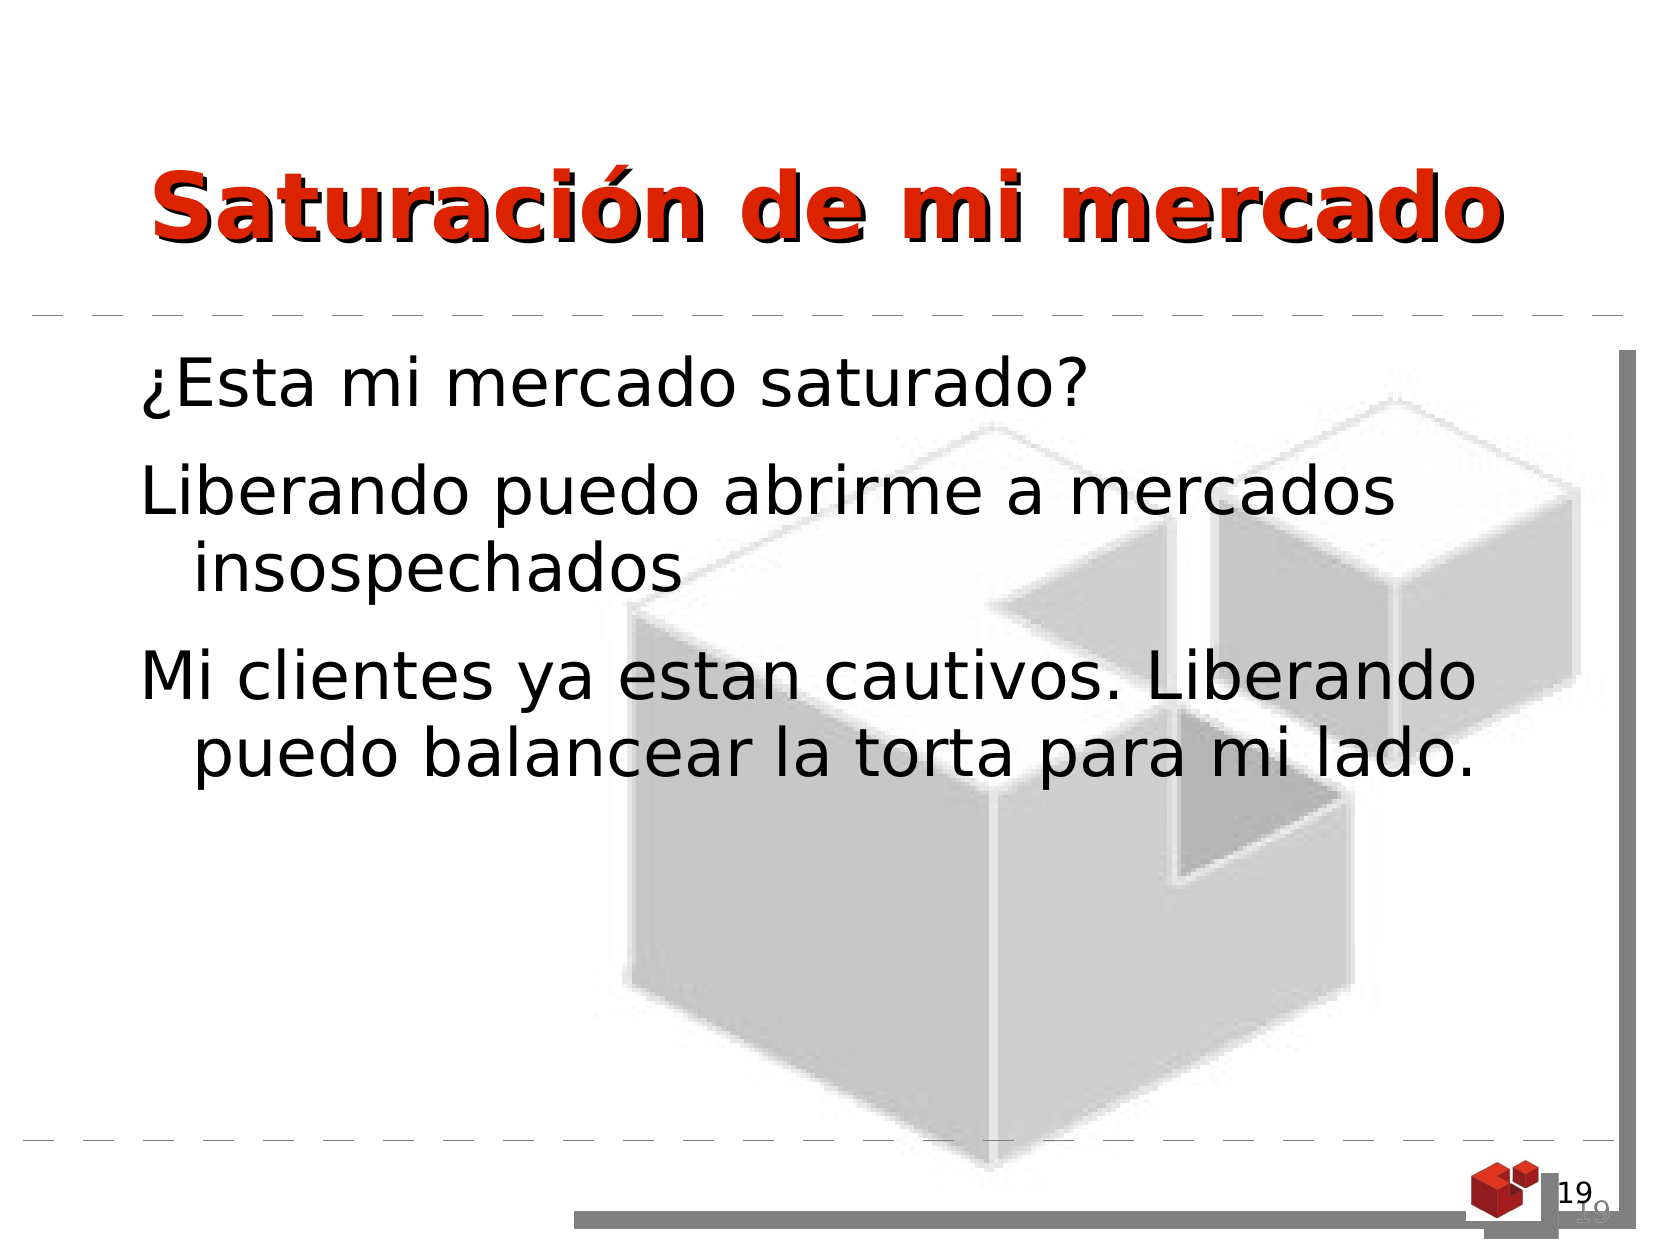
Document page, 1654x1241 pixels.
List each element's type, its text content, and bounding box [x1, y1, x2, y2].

picture [557, 333, 1619, 1221]
picture [1598, 1203, 1605, 1211]
title Saturación de mi mercado [121, 102, 1534, 311]
picture [1579, 1184, 1587, 1193]
list ¿Esta mi mercado saturado? Liberando puedo abrirme a mercados insospechados Mi clientes ya estan cautivos. Liberando puedo balancear la torta para mi lado. [121, 344, 1534, 1127]
